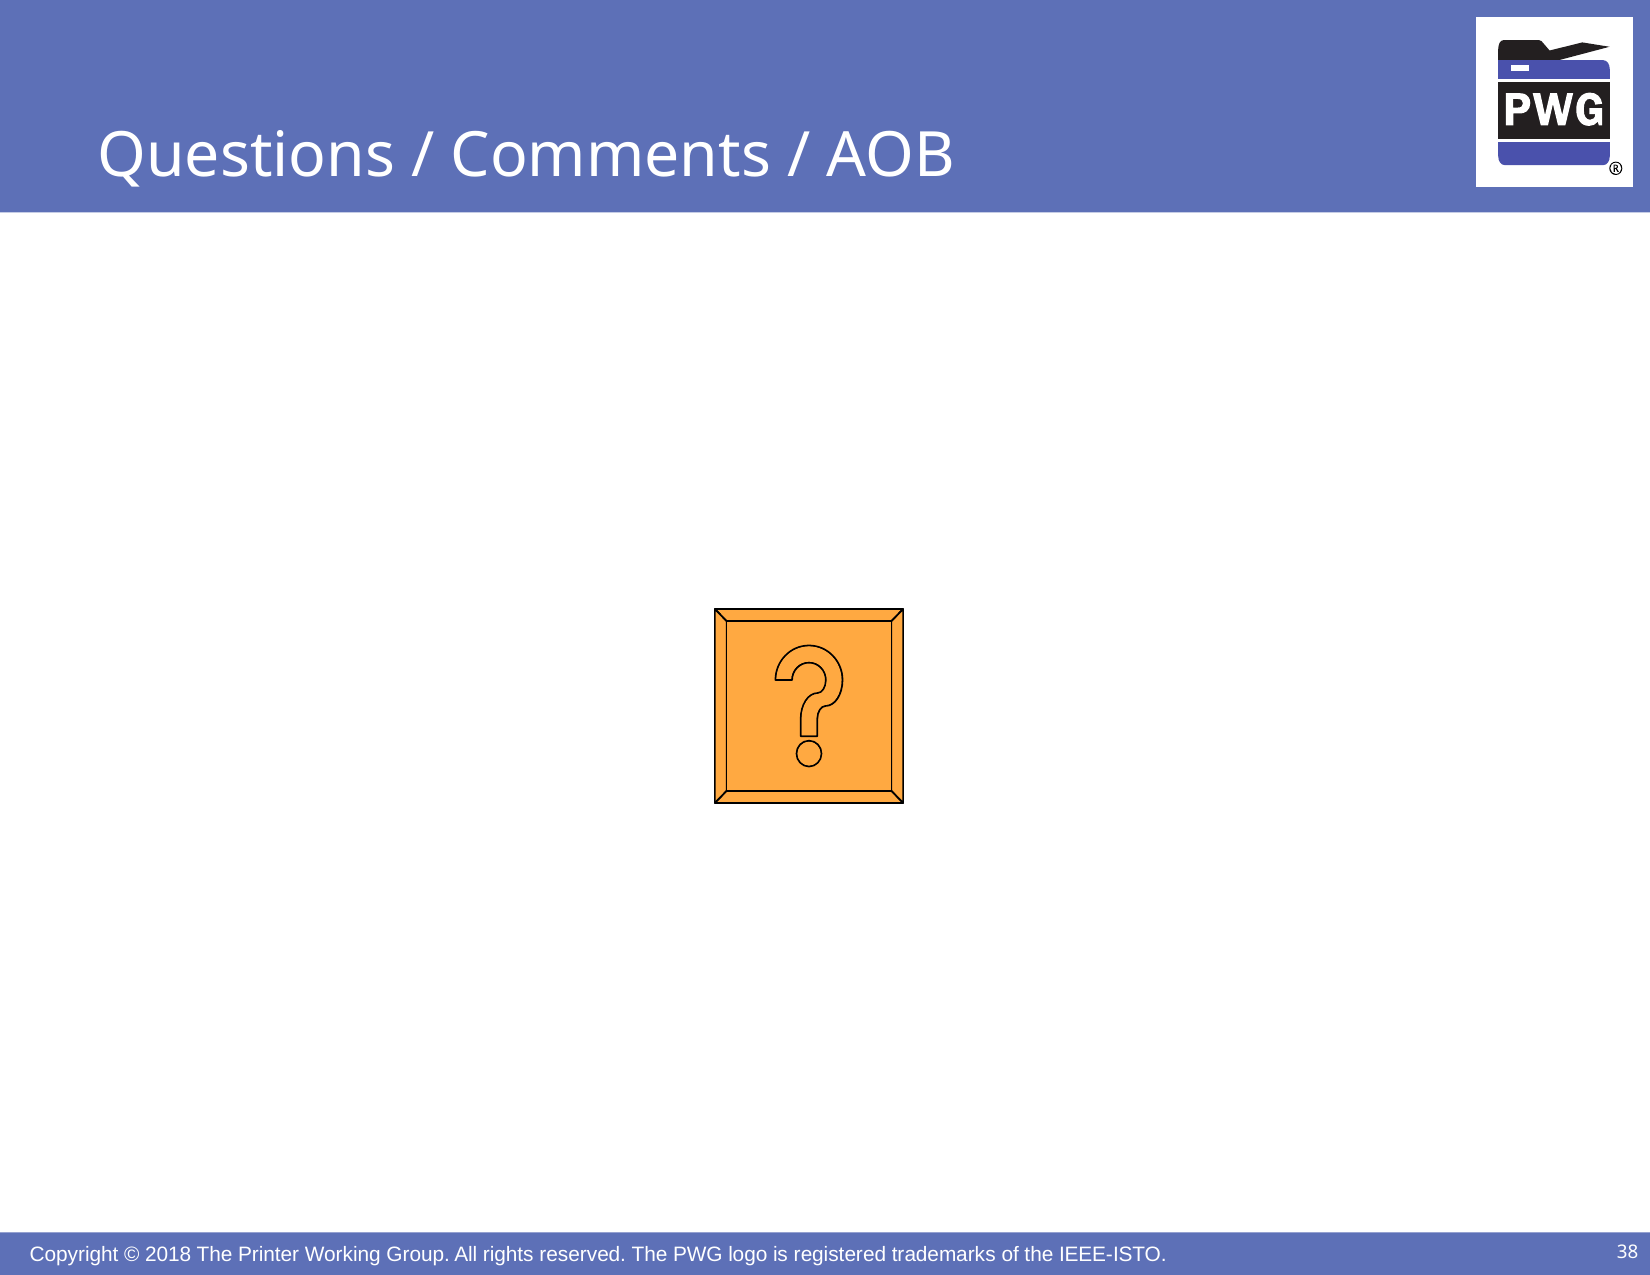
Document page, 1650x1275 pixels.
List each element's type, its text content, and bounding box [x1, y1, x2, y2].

text_box [714, 609, 904, 803]
title Questions / Comments / AOB [82, 8, 1449, 198]
